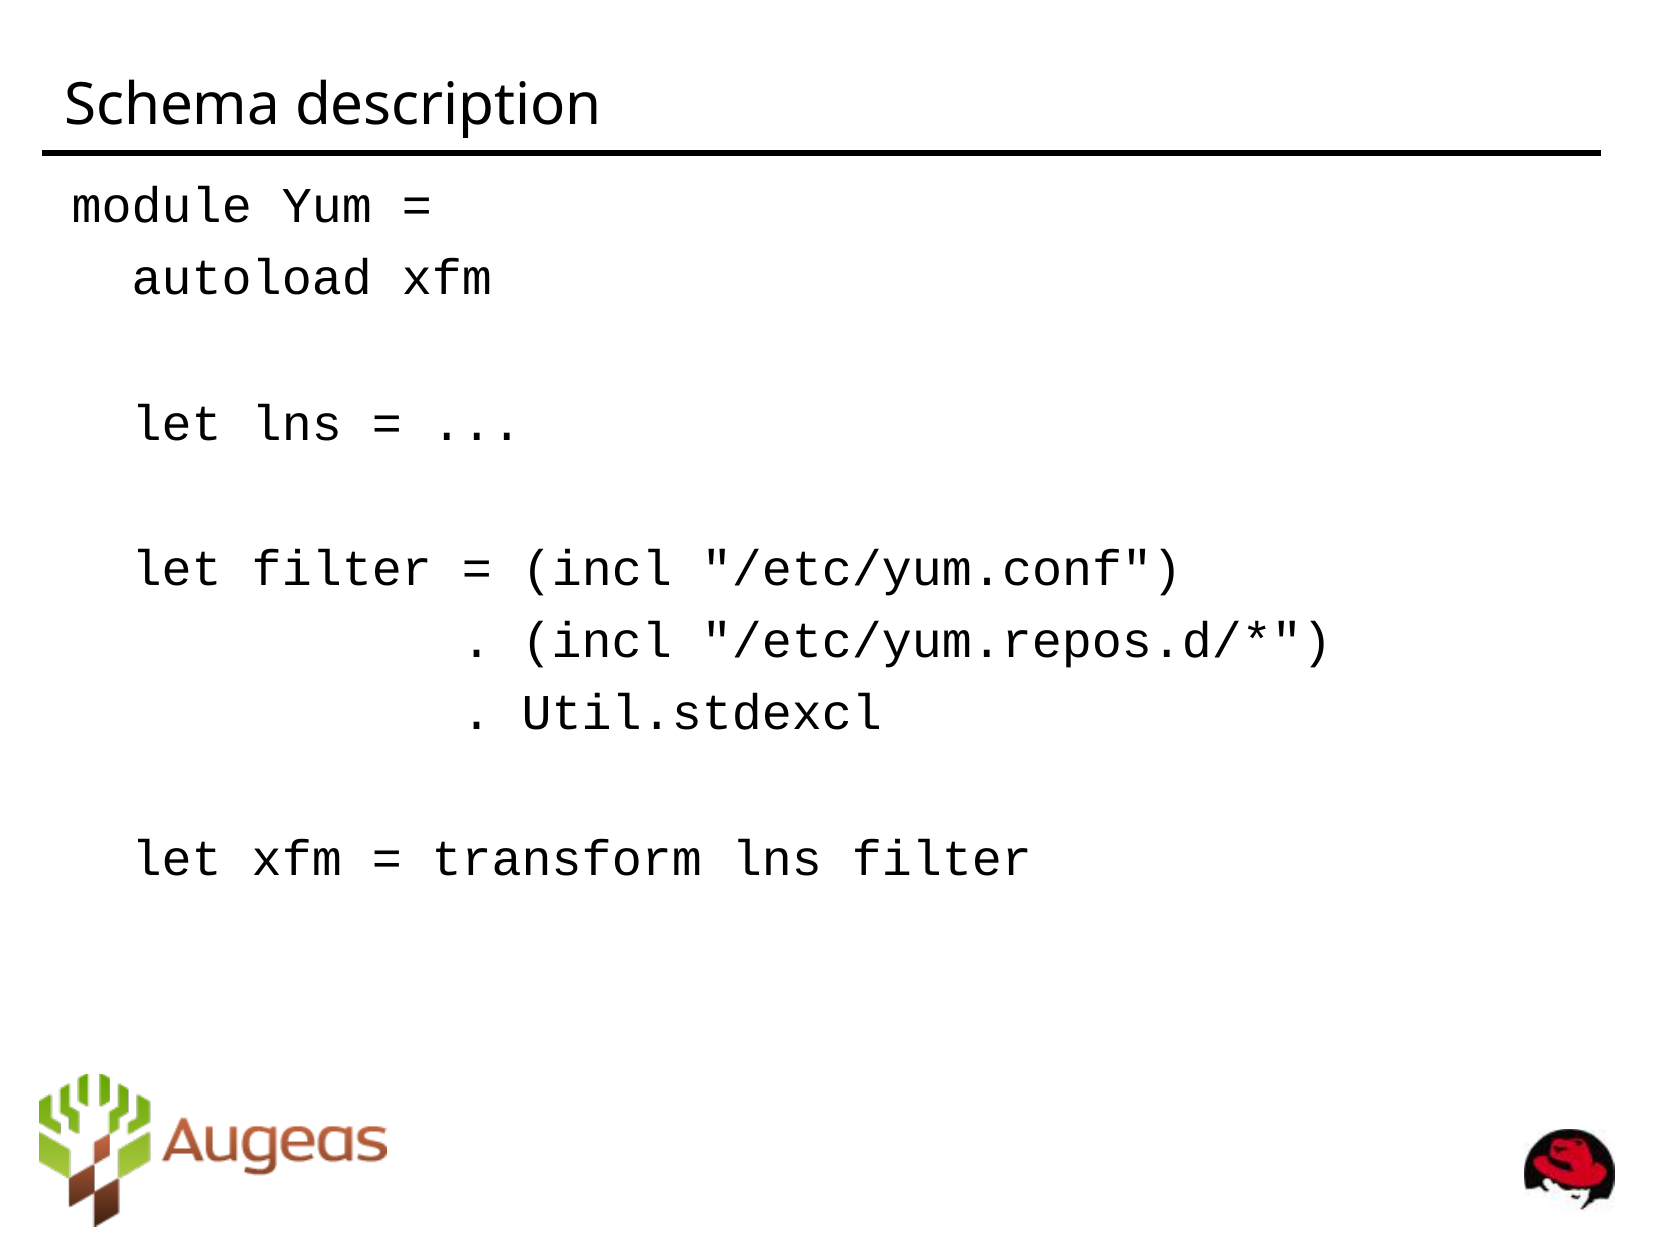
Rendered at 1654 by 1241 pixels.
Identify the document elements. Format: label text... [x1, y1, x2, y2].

picture [1524, 1129, 1615, 1220]
title Schema description [64, 42, 1496, 161]
list module Yum = autoload xfm let lns = ... let filter = (incl "/etc/yum.conf") . (incl "/etc/yum.repos.d/*") . Util.stdexcl let xfm = transform lns filter [71, 180, 1495, 1089]
picture [39, 1074, 387, 1227]
